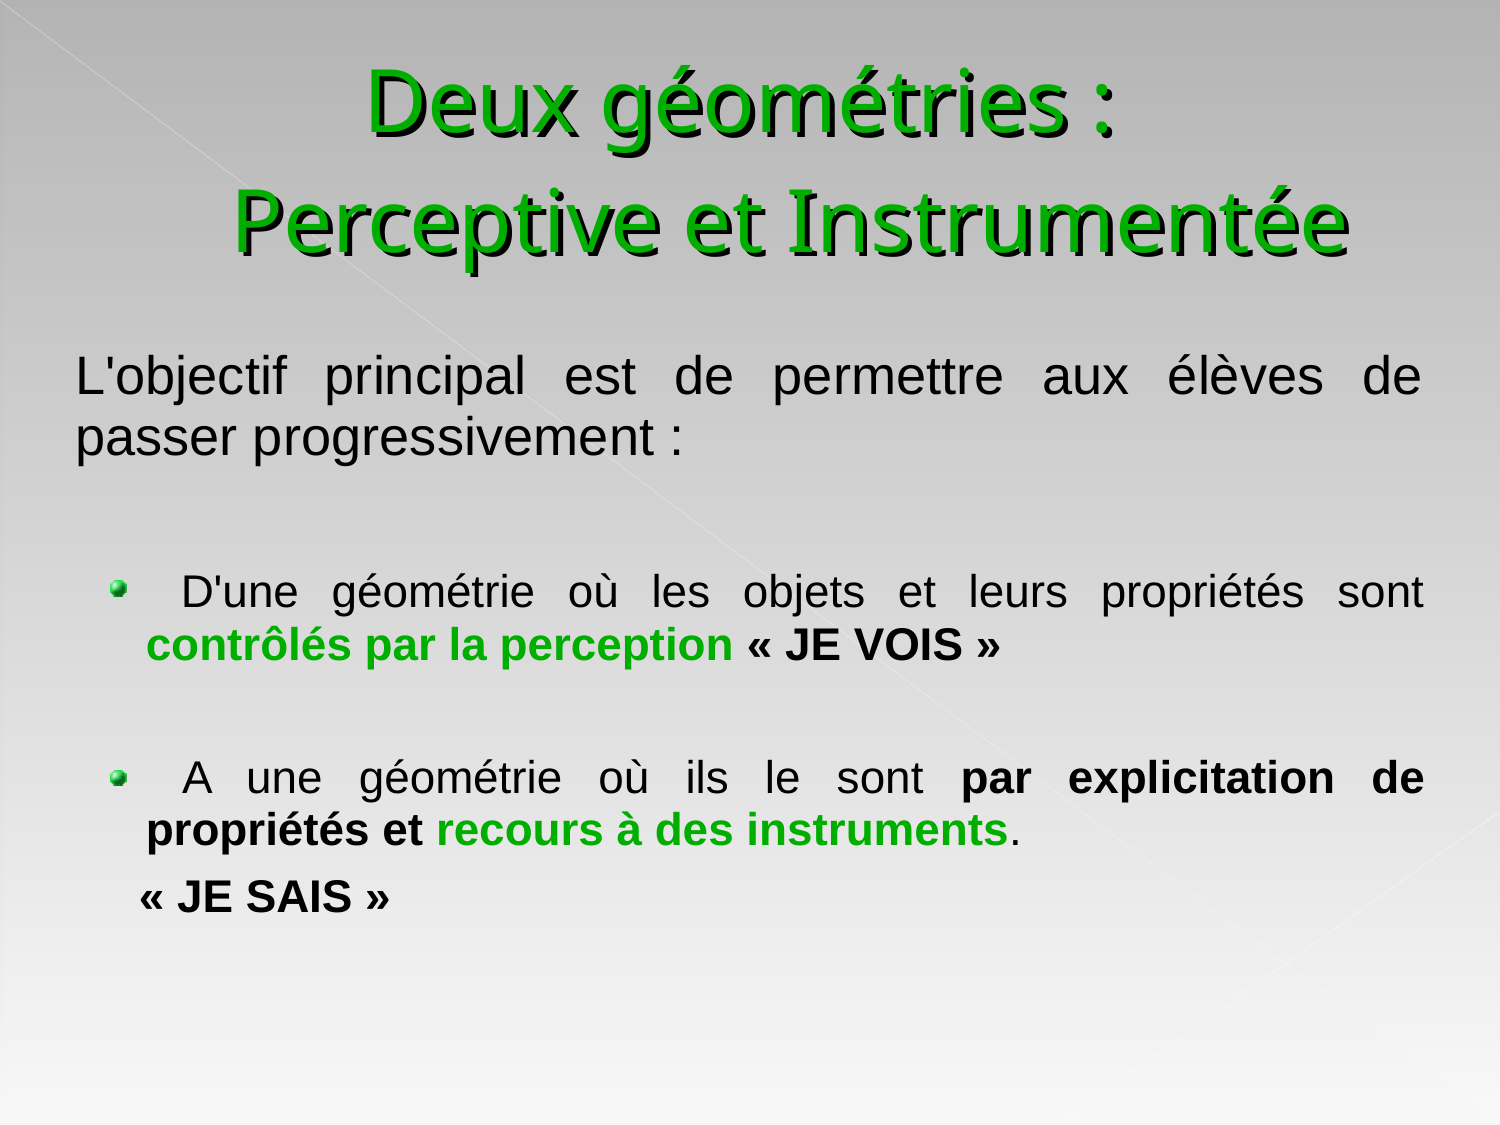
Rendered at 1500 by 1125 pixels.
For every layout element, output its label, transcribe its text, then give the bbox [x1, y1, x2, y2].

subtitle L'objectif principal est de permettre aux élèves de passer progressivement : D'une géométrie où les objets et leurs propriétés sont contrôlés par la perception « JE VOIS » A une géométrie où ils le sont par explicitation de propriétés et recours à des instruments. « JE SAIS » [75, 308, 1426, 1059]
title Deux géométries : Perceptive et Instrumentée [75, 51, 1426, 267]
